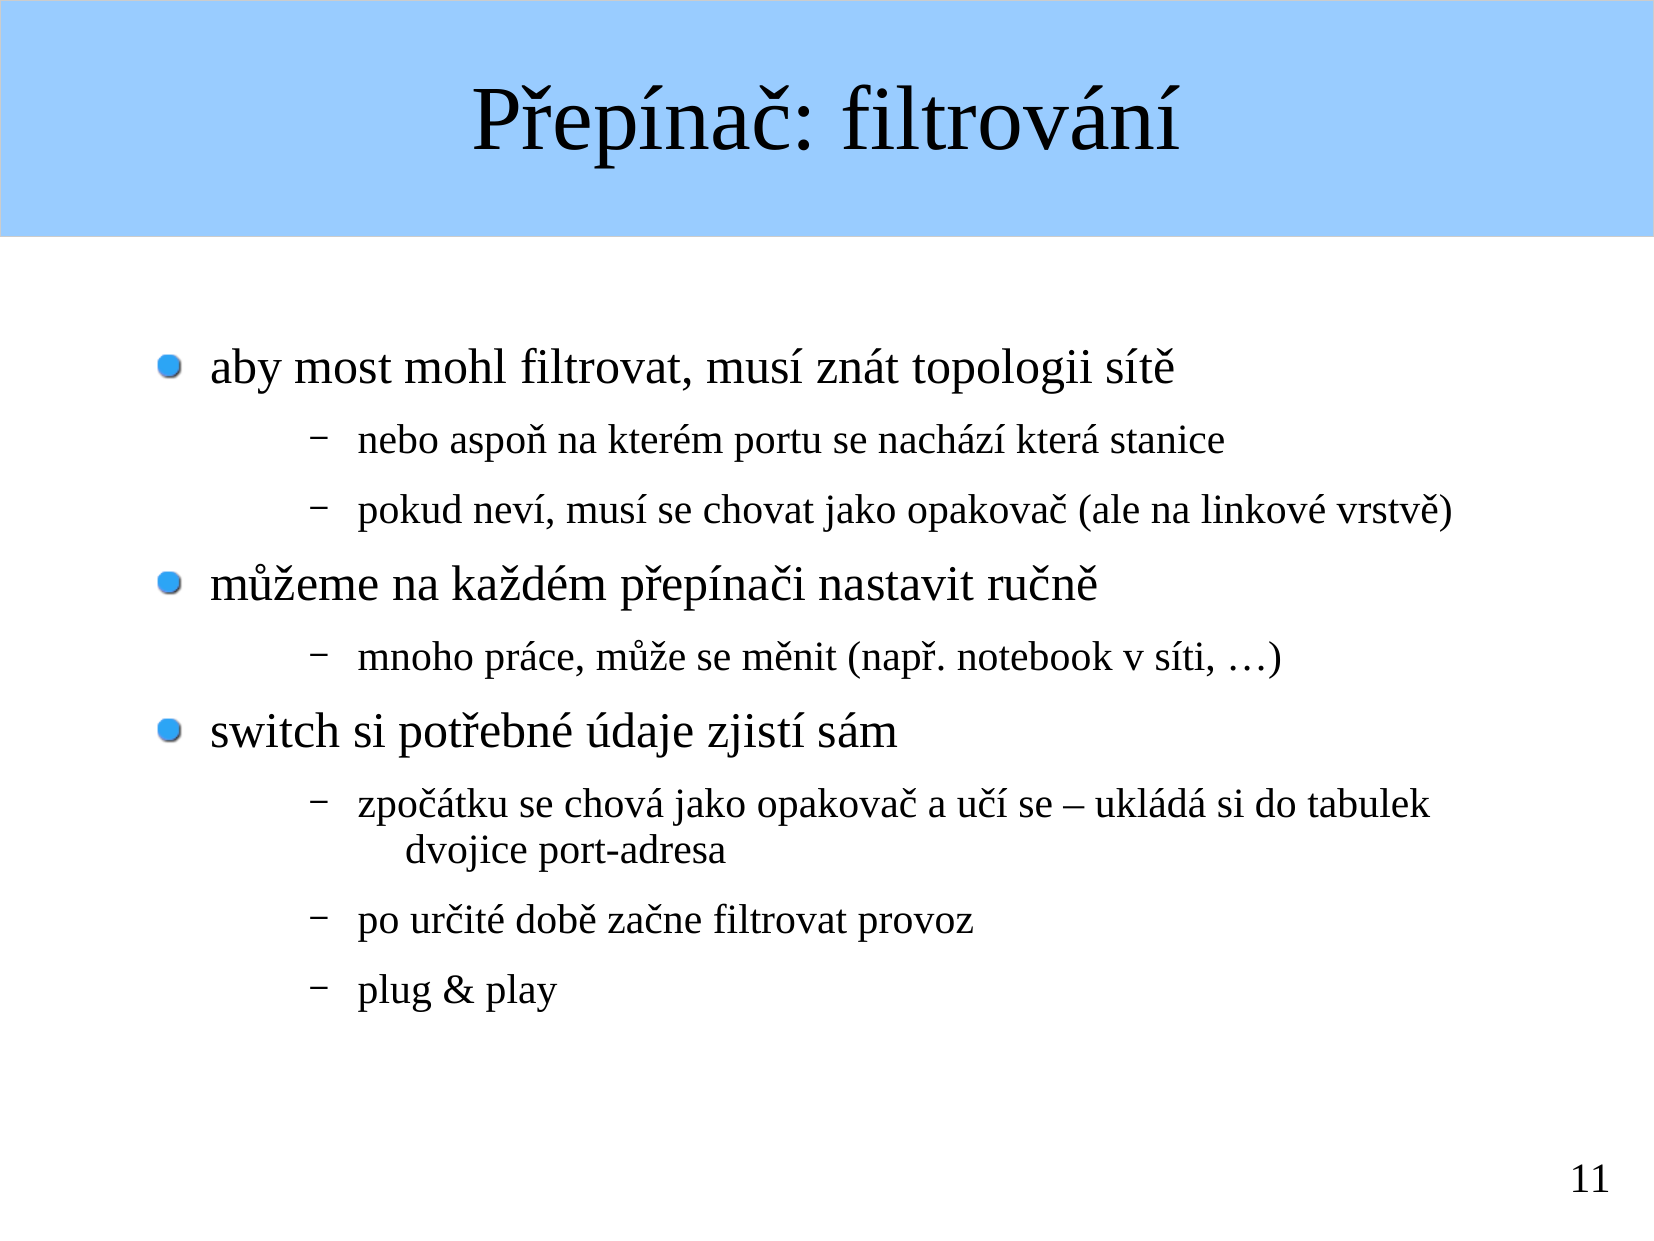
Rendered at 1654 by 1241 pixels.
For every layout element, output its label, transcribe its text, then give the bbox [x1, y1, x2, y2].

title Přepínač: filtrování [0, 0, 1654, 237]
list aby most mohl filtrovat, musí znát topologii sítě nebo aspoň na kterém portu se nachází která stanice pokud neví, musí se chovat jako opakovač (ale na linkové vrstvě) můžeme na každém přepínači nastavit ručně mnoho práce, může se měnit (např. notebook v síti, …) switch si potřebné údaje zjistí sám zpočátku se chová jako opakovač a učí se – ukládá si do tabulek dvojice port-adresa po určité době začne filtrovat provoz plug & play [121, 338, 1534, 1160]
